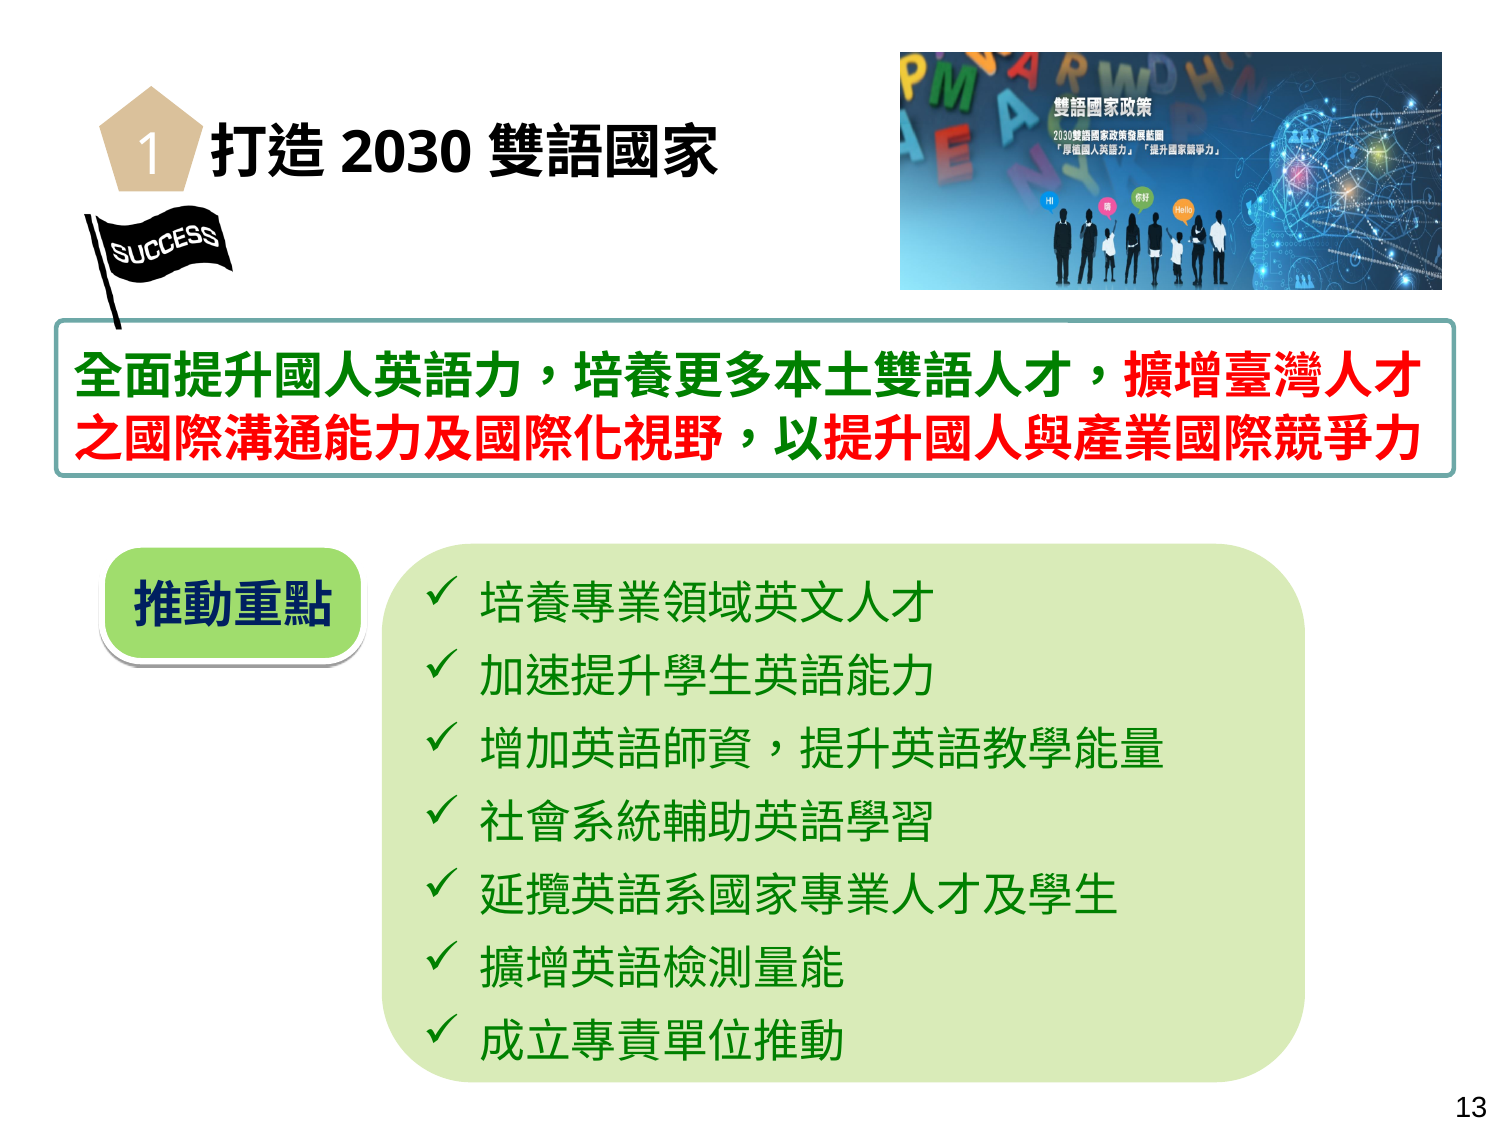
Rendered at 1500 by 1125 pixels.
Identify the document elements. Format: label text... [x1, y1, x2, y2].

text_box 全面提升國人英語力，培養更多本土雙語人才，擴增臺灣人才之國際溝通能力及國際化視野，以提升國人與產業國際競爭力 [56, 320, 1454, 476]
picture [900, 52, 1442, 290]
text_box 打造2030雙語國家 [194, 107, 736, 192]
text_box 推動重點 [101, 544, 365, 662]
text_box 培養專業領域英文人才 加速提升學生英語能力 增加英語師資，提升英語教學能量 社會系統輔助英語學習 延攬英語系國家專業人才及學生 擴增英語檢測量能 成立專責單位推動 [381, 543, 1306, 1083]
text_box 1 [99, 85, 204, 192]
picture [84, 192, 233, 342]
